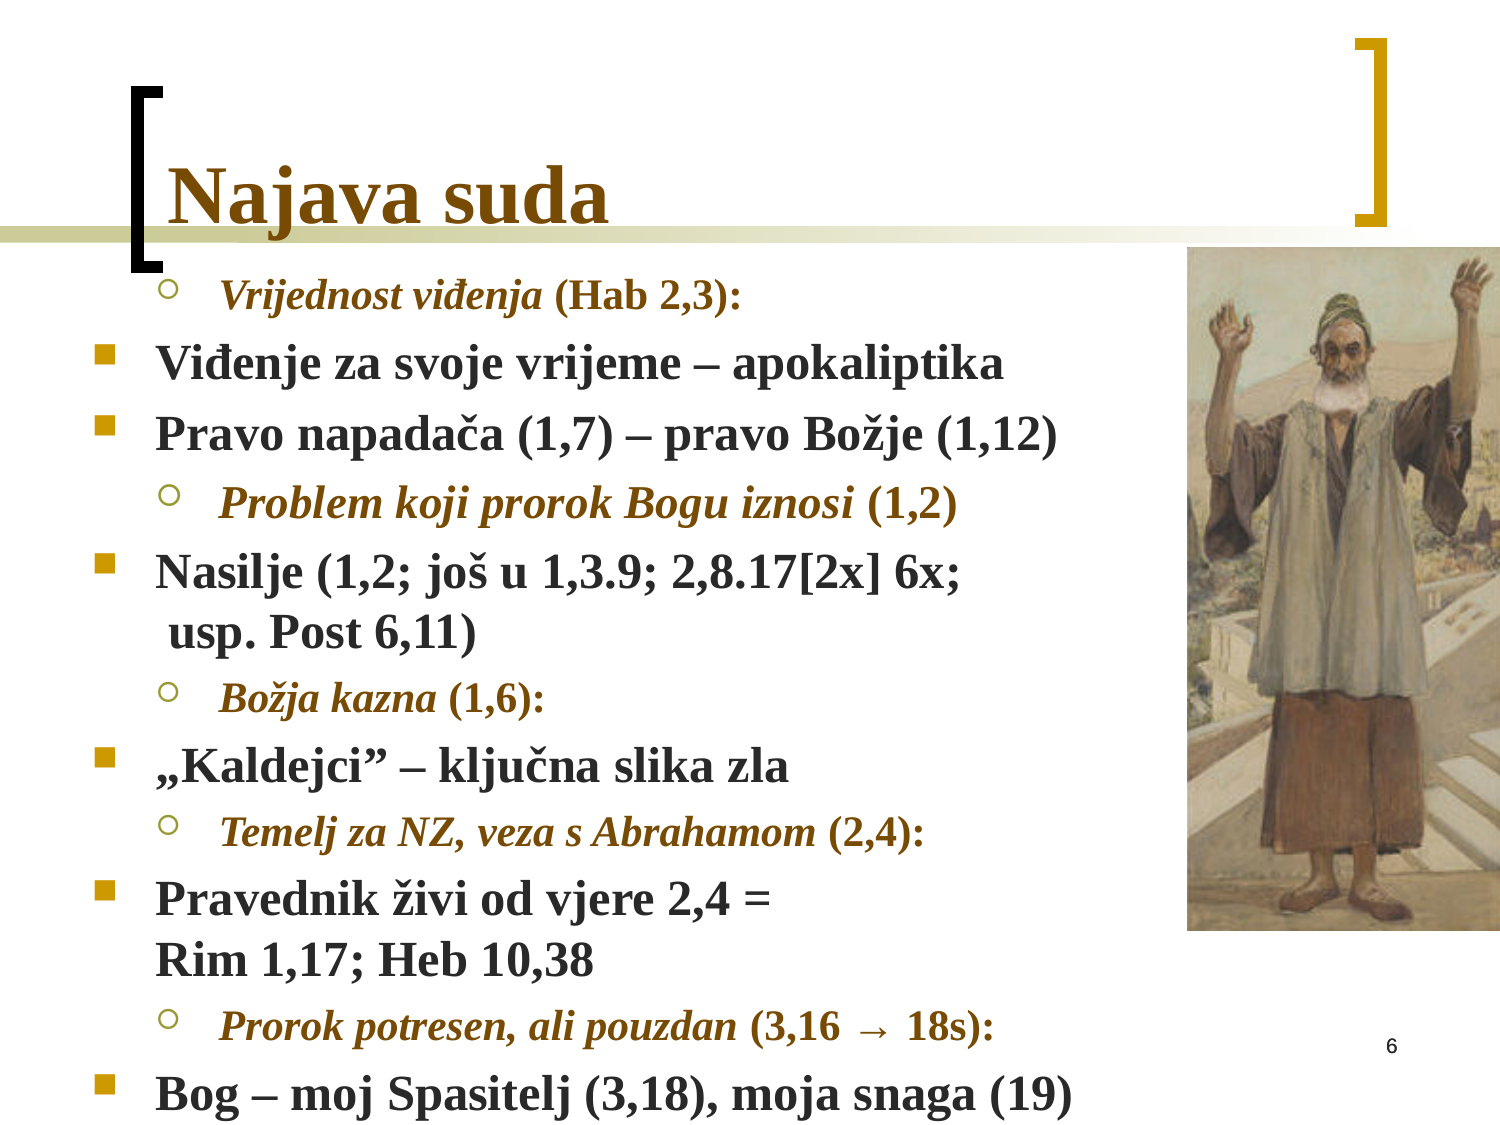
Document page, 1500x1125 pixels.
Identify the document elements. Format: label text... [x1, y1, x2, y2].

list Vrijednost viđenja (Hab 2,3): Viđenje za svoje vrijeme – apokaliptika Pravo napadača (1,7) – pravo Božje (1,12) Problem koji prorok Bogu iznosi (1,2) Nasilje (1,2; još u 1,3.9; 2,8.17[2x] 6x; usp. Post 6,11) Božja kazna (1,6): „Kaldejci” – ključna slika zla Temelj za NZ, veza s Abrahamom (2,4): Pravednik živi od vjere 2,4 = Rim 1,17; Heb 10,38 Prorok potresen, ali pouzdan (3,16 → 18s): Bog – moj Spasitelj (3,18), moja snaga (19) [76, 258, 1500, 1125]
picture [1187, 247, 1500, 931]
title Najava suda [152, 15, 1328, 248]
